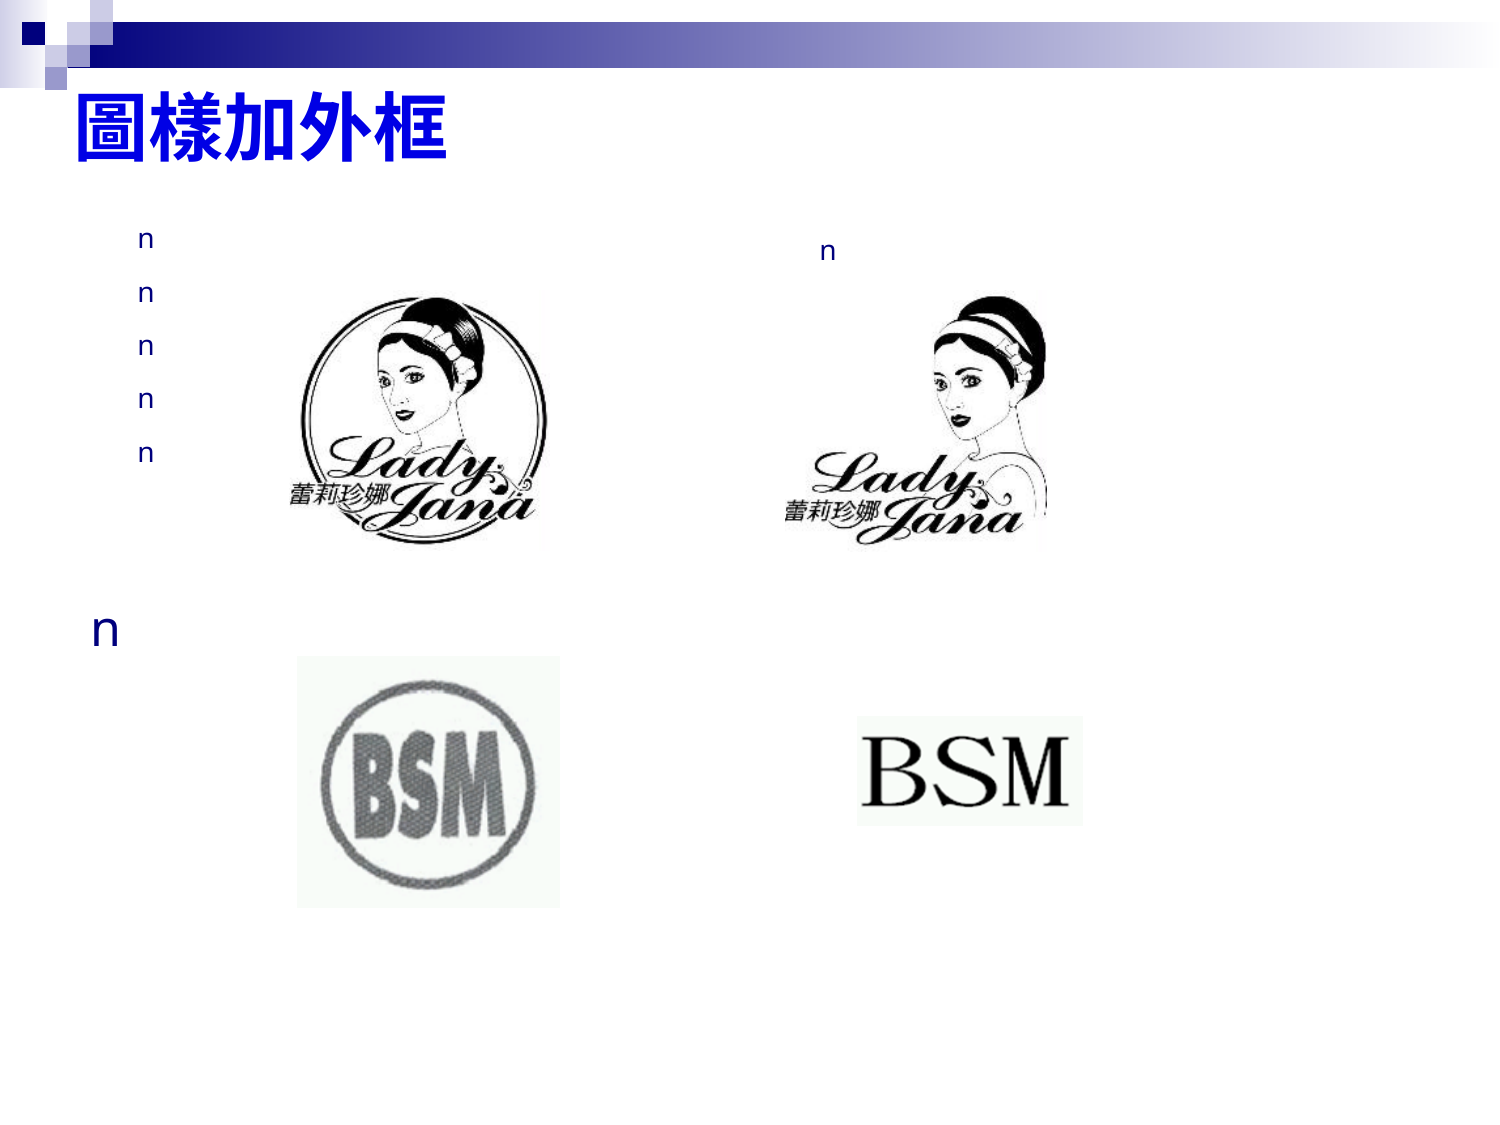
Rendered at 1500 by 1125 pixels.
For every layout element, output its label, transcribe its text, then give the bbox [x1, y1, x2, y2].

picture [289, 290, 550, 551]
picture [857, 716, 1083, 826]
picture [785, 290, 1047, 552]
picture [297, 657, 560, 908]
list [75, 208, 727, 1071]
title 圖樣加外框 [58, 42, 1409, 209]
text_box [757, 220, 1409, 929]
